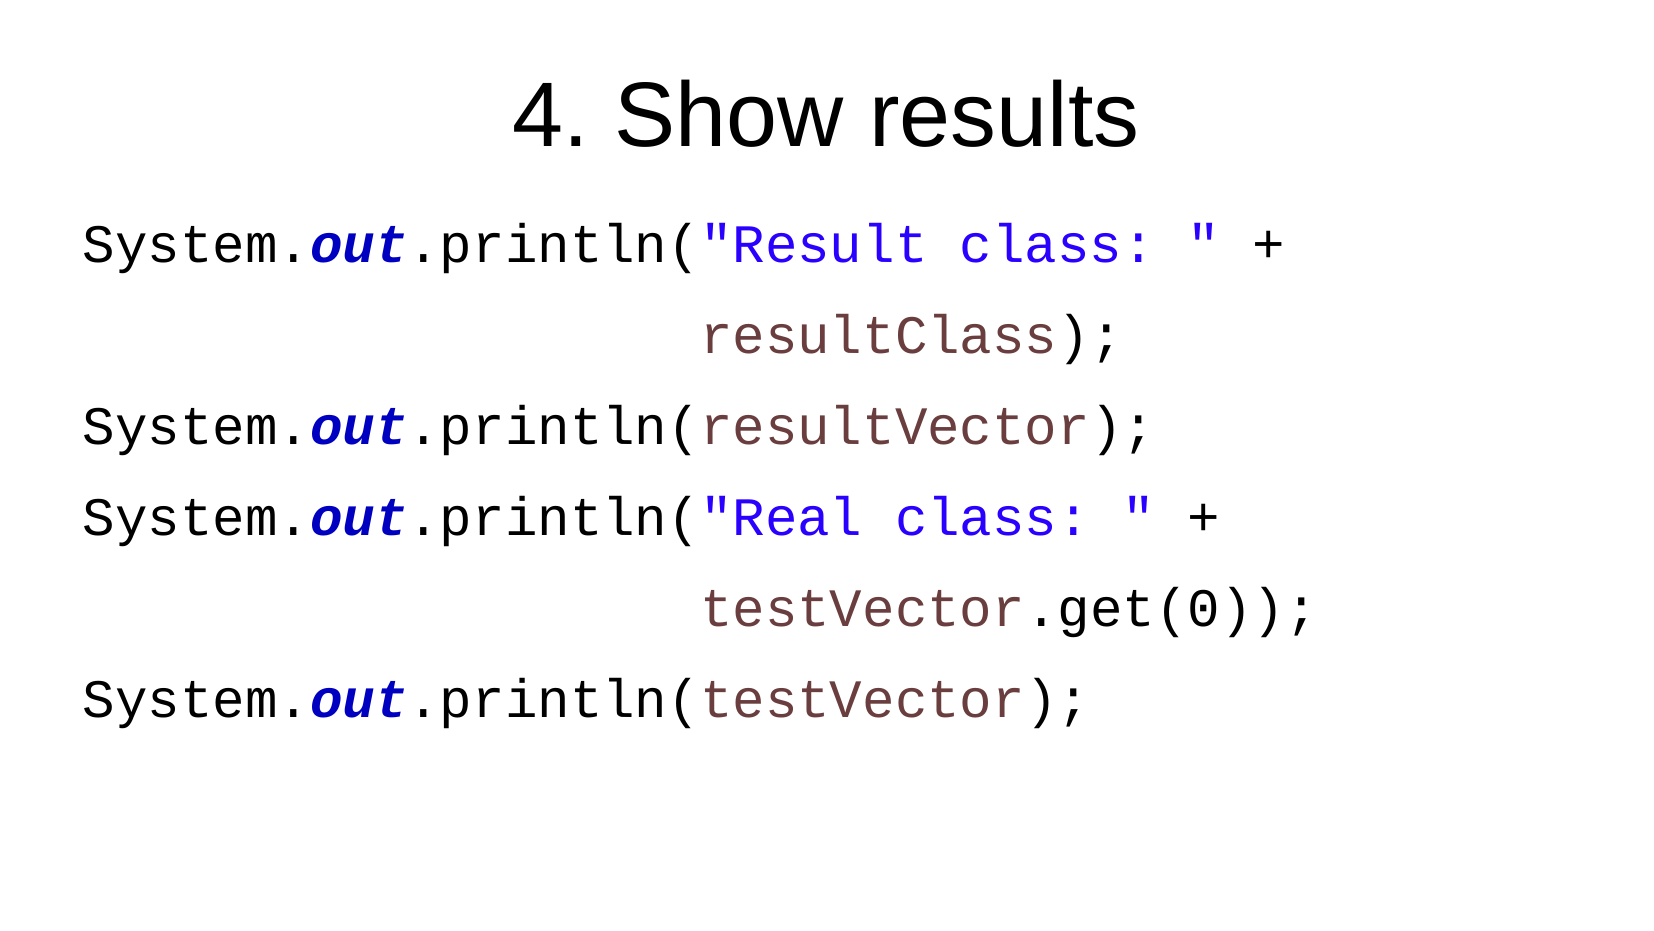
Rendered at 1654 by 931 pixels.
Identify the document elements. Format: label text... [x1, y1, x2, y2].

list System.out.println("Result class: " + resultClass); System.out.println(resultVector); System.out.println("Real class: " + testVector.get(0)); System.out.println(testVector); [82, 217, 1571, 758]
title 4. Show results [82, 37, 1571, 193]
